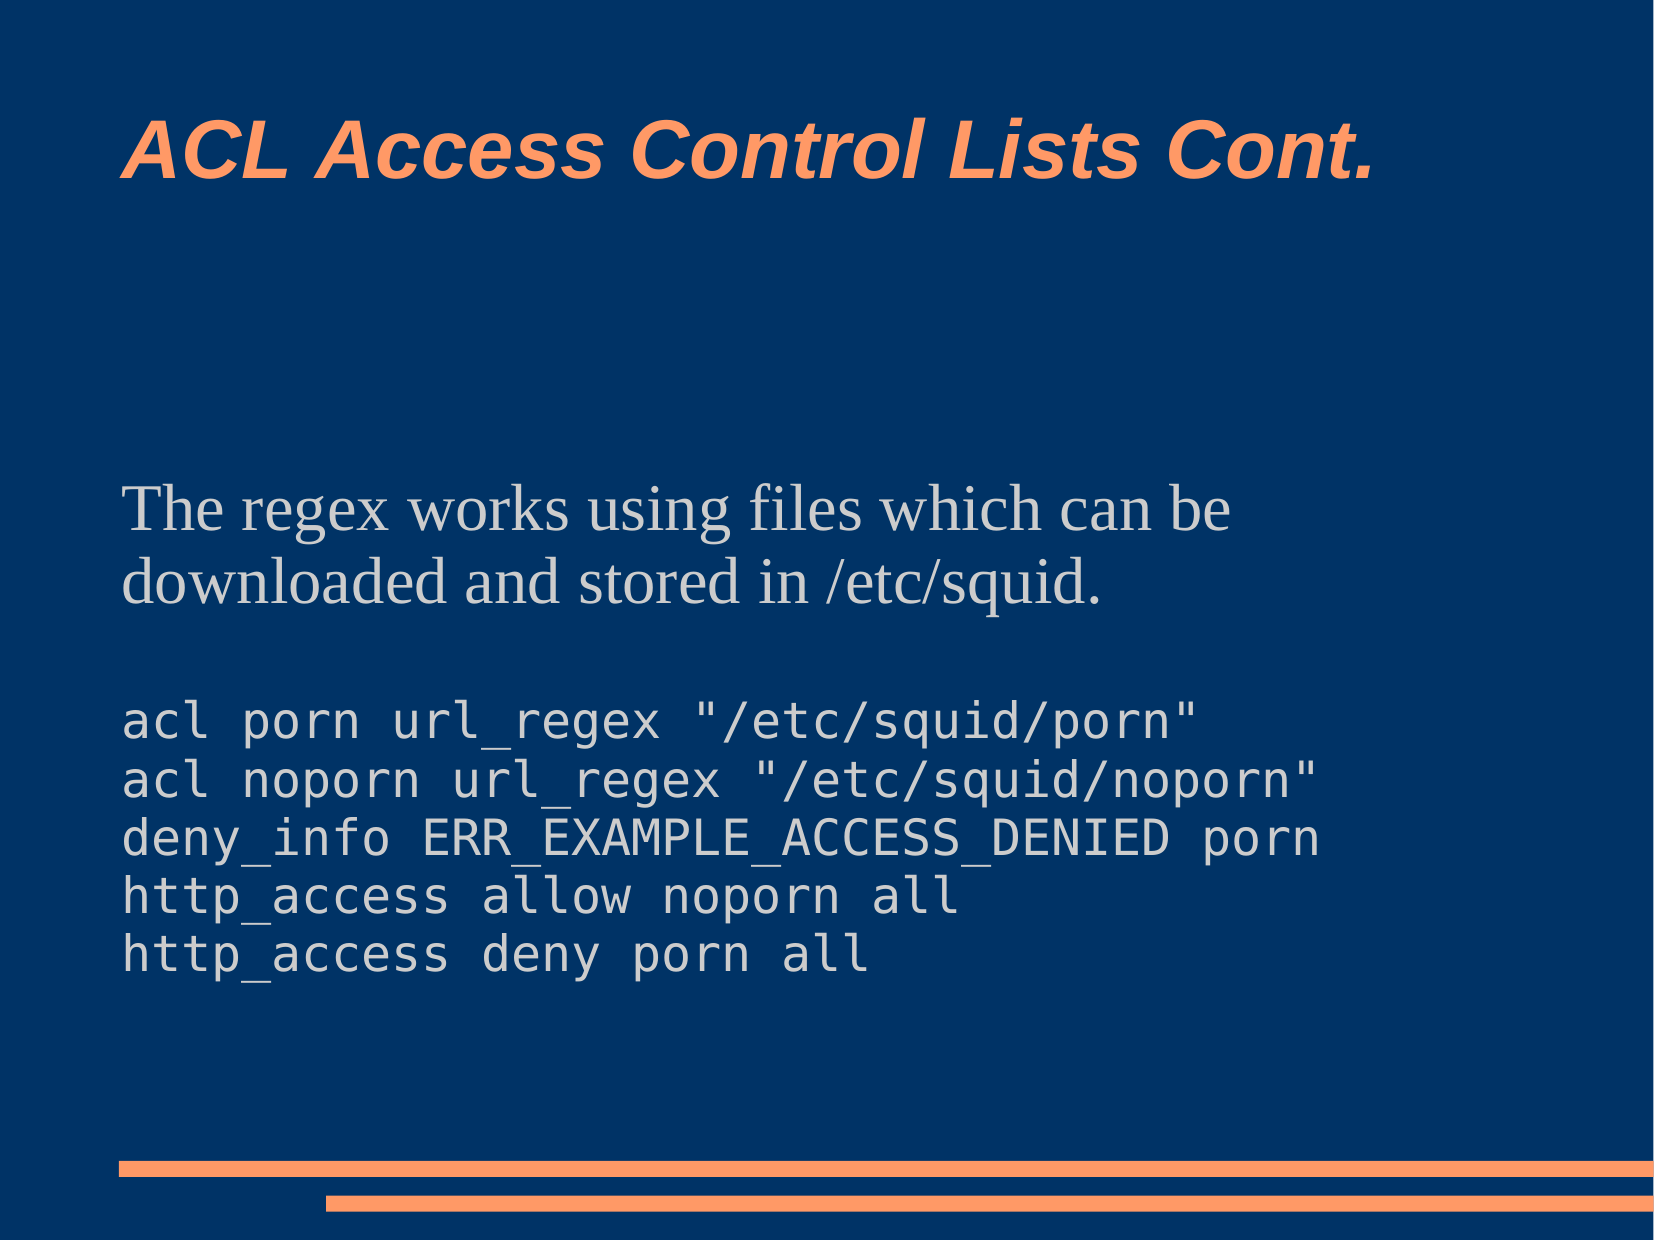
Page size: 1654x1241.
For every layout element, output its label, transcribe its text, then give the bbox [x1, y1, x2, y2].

subtitle The regex works using files which can be downloaded and stored in /etc/squid. acl porn url_regex "/etc/squid/porn" acl noporn url_regex "/etc/squid/noporn" deny_info ERR_EXAMPLE_ACCESS_DENIED porn http_access allow noporn all http_access deny porn all [121, 322, 1561, 1133]
title ACL Access Control Lists Cont. [121, 46, 1534, 254]
